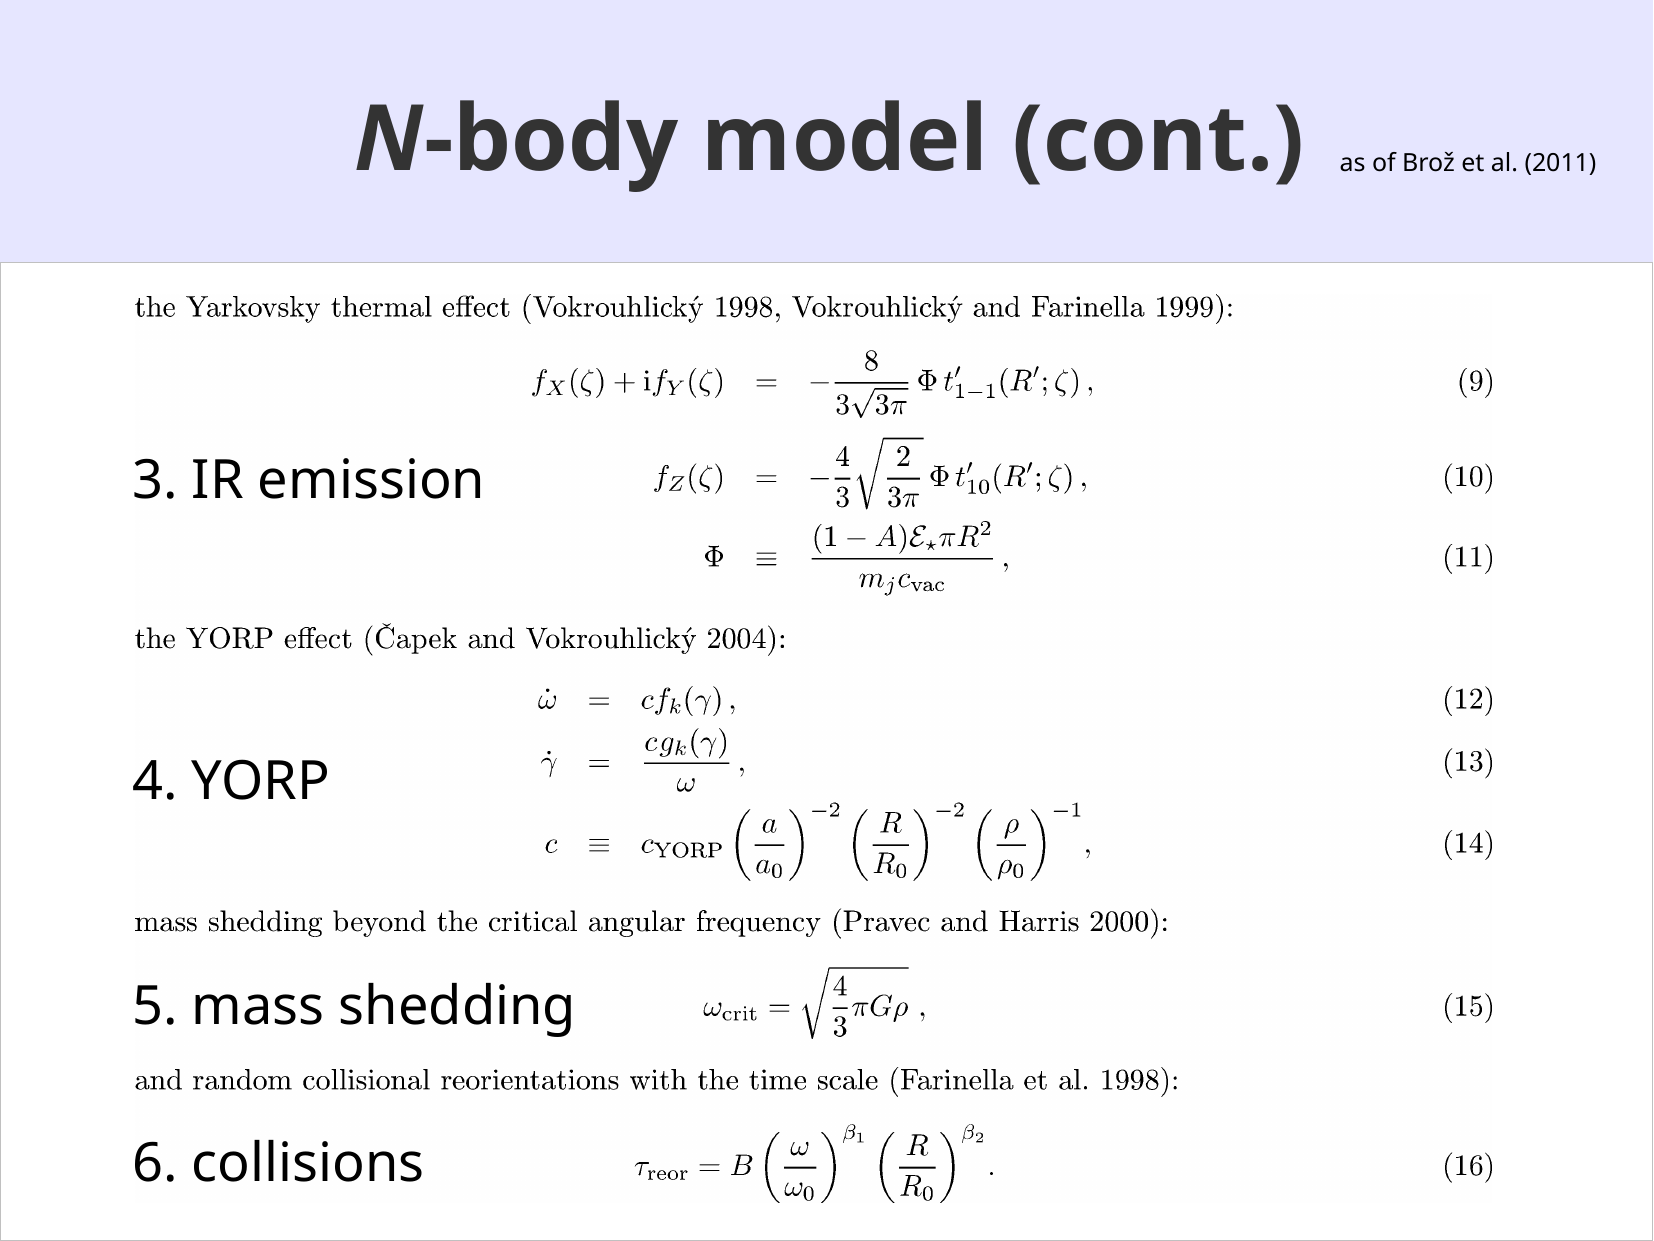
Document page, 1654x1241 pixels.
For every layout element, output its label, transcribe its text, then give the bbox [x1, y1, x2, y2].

text_box as of Brož et al. (2011) [1324, 137, 1581, 183]
text_box 3. IR emission [117, 433, 455, 512]
picture [408, 1167, 417, 1178]
text_box 6. collisions [117, 1116, 408, 1195]
picture [135, 294, 1492, 1203]
text_box 4. YORP [117, 734, 325, 813]
text_box 5. mass shedding [117, 958, 538, 1038]
title N-body model (cont.) [124, 31, 1536, 239]
